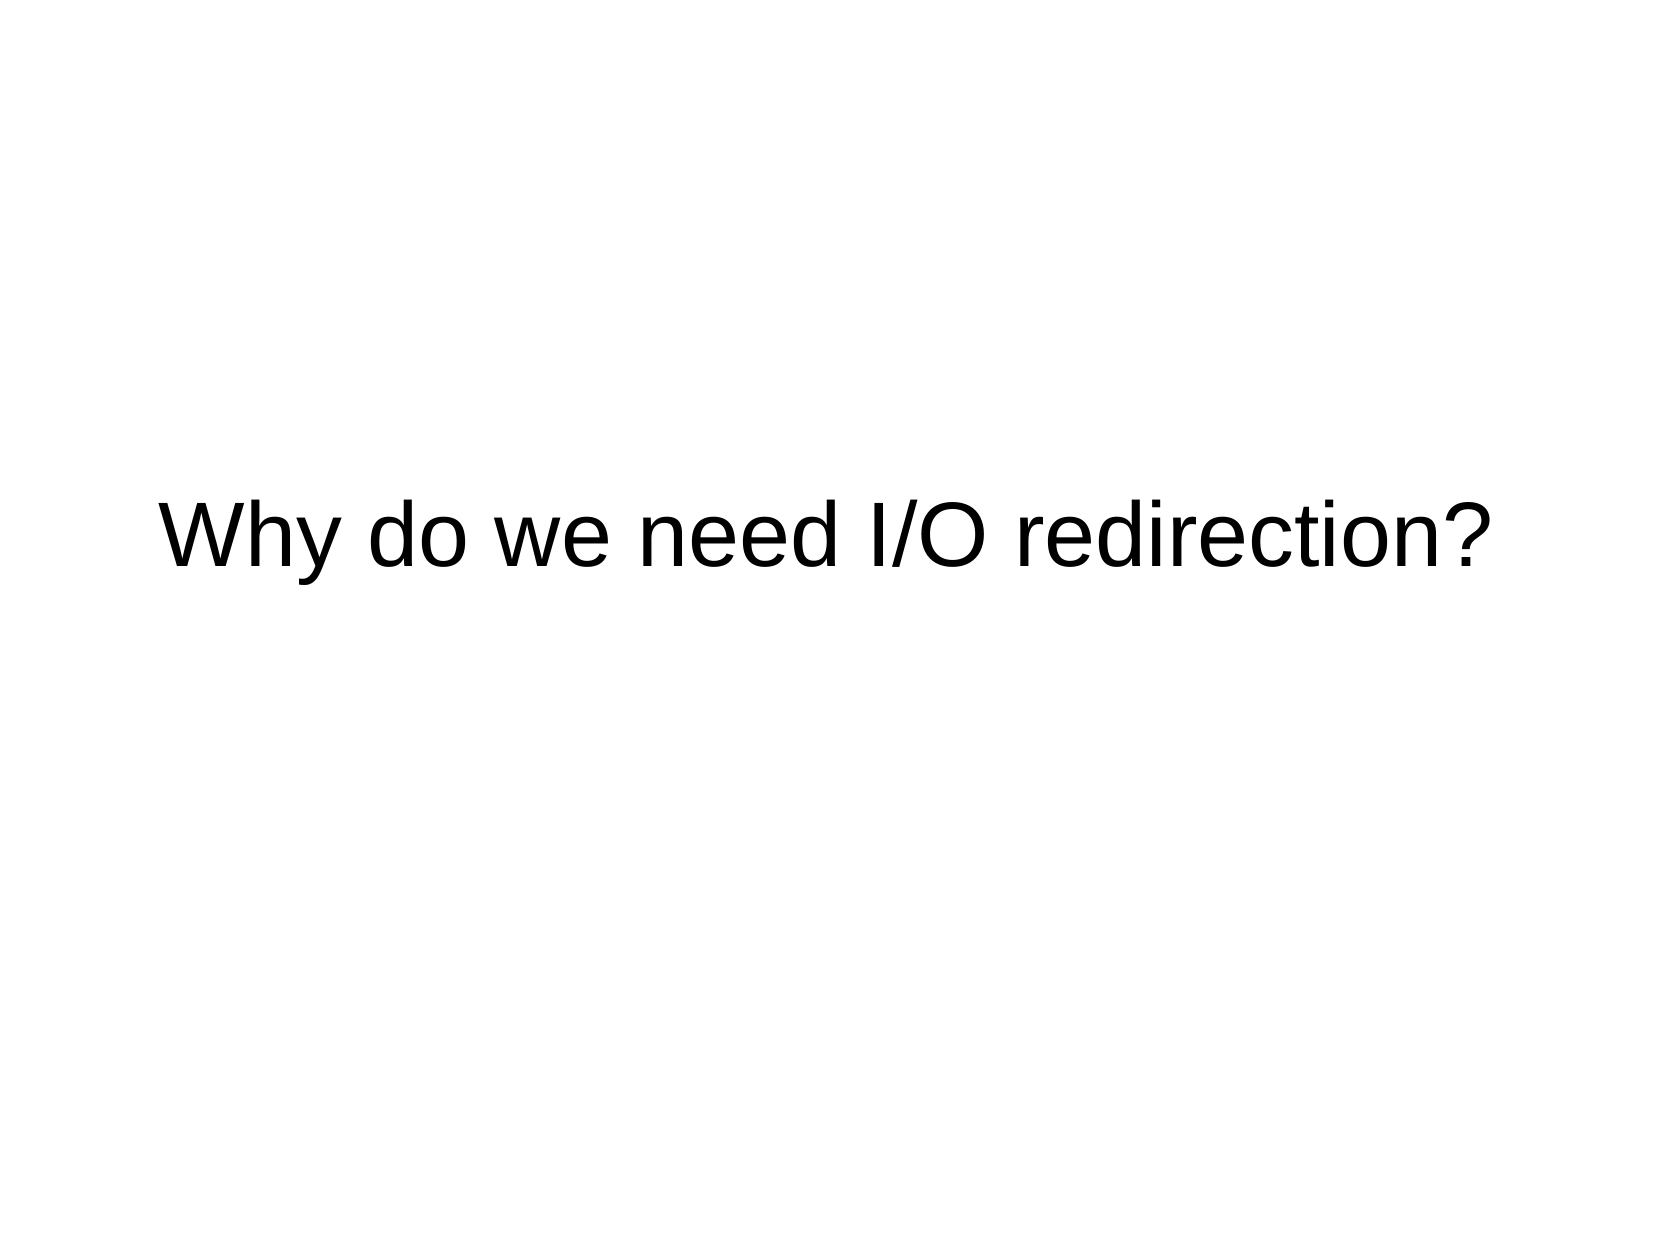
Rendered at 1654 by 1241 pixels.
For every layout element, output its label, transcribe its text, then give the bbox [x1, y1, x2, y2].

subtitle Why do we need I/O redirection? [82, 49, 1571, 1010]
